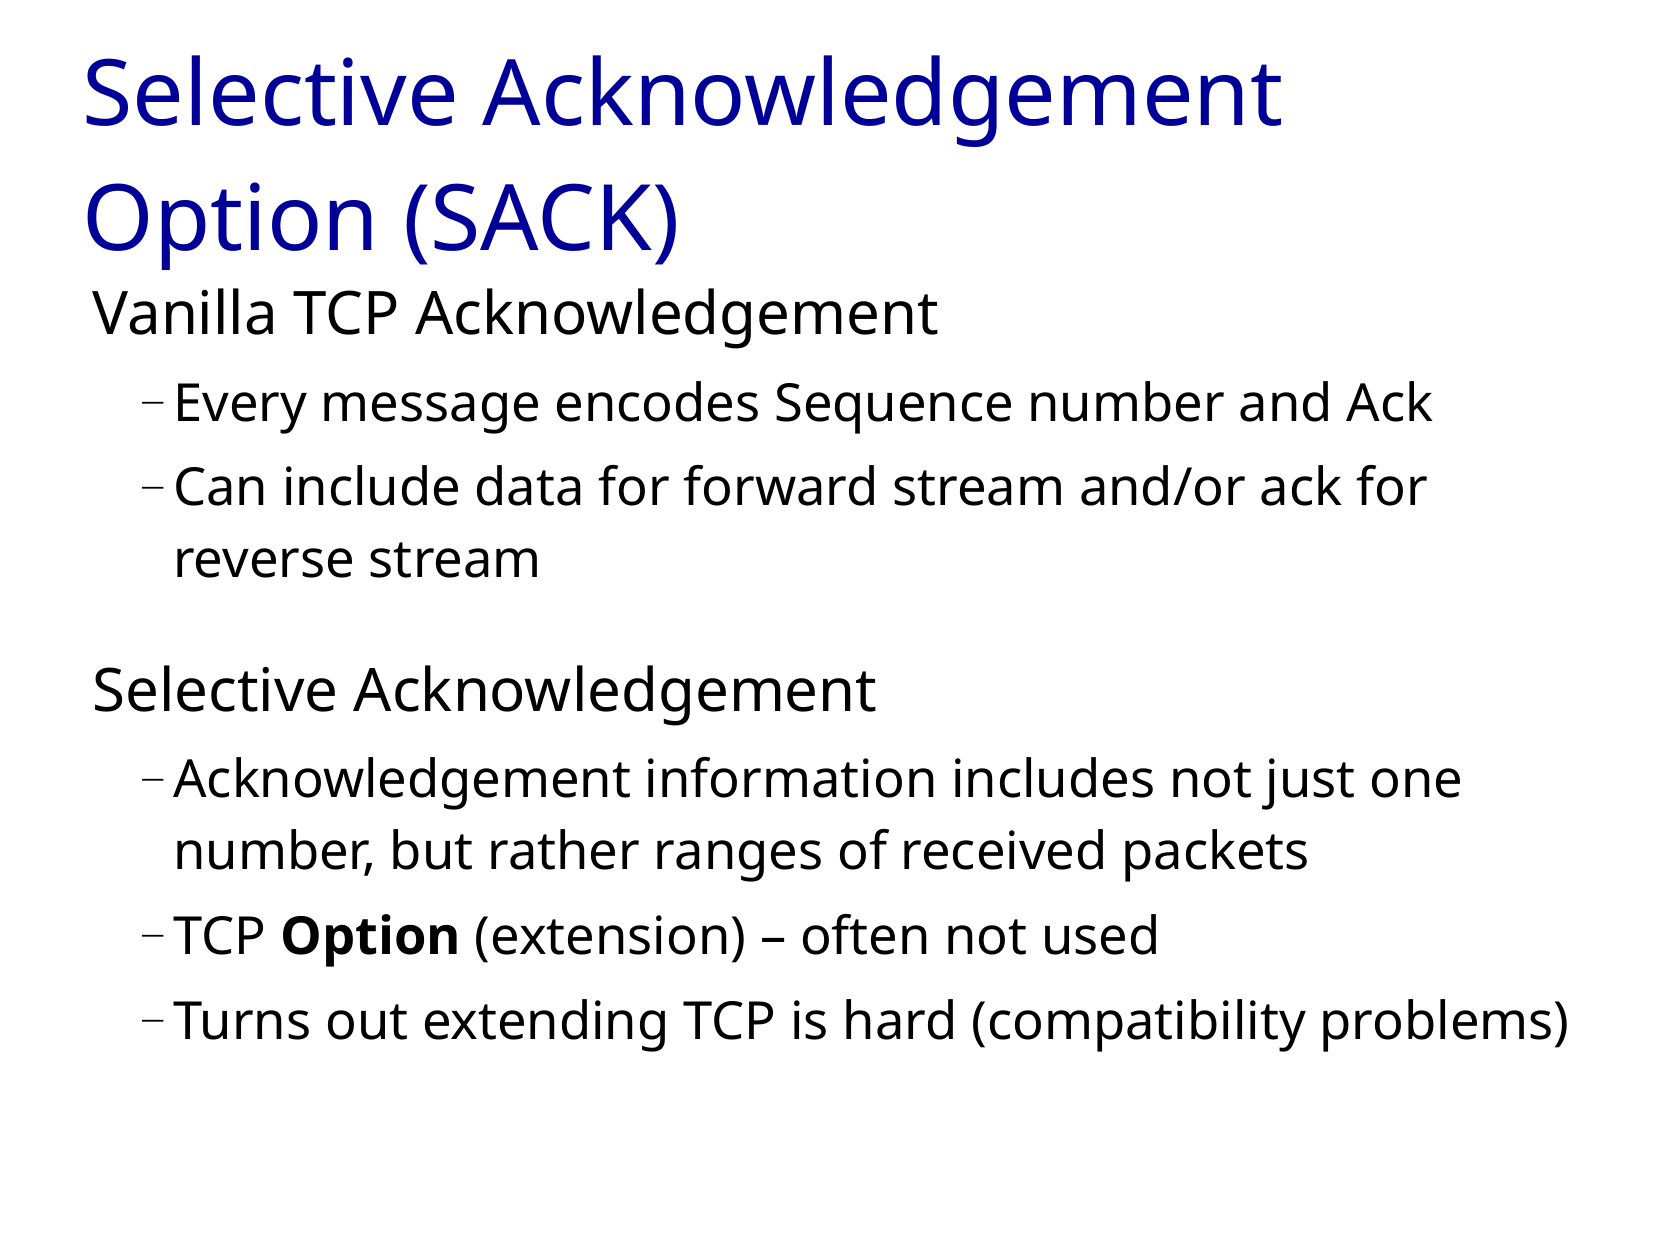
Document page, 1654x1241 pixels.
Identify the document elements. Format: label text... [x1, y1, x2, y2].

list Vanilla TCP Acknowledgement Every message encodes Sequence number and Ack Can include data for forward stream and/or ack for reverse stream Selective Acknowledgement Acknowledgement information includes not just one number, but rather ranges of received packets TCP Option (extension) – often not used Turns out extending TCP is hard (compatibility problems) [60, 270, 1571, 1126]
title Selective Acknowledgement Option (SACK) [82, 49, 1571, 257]
